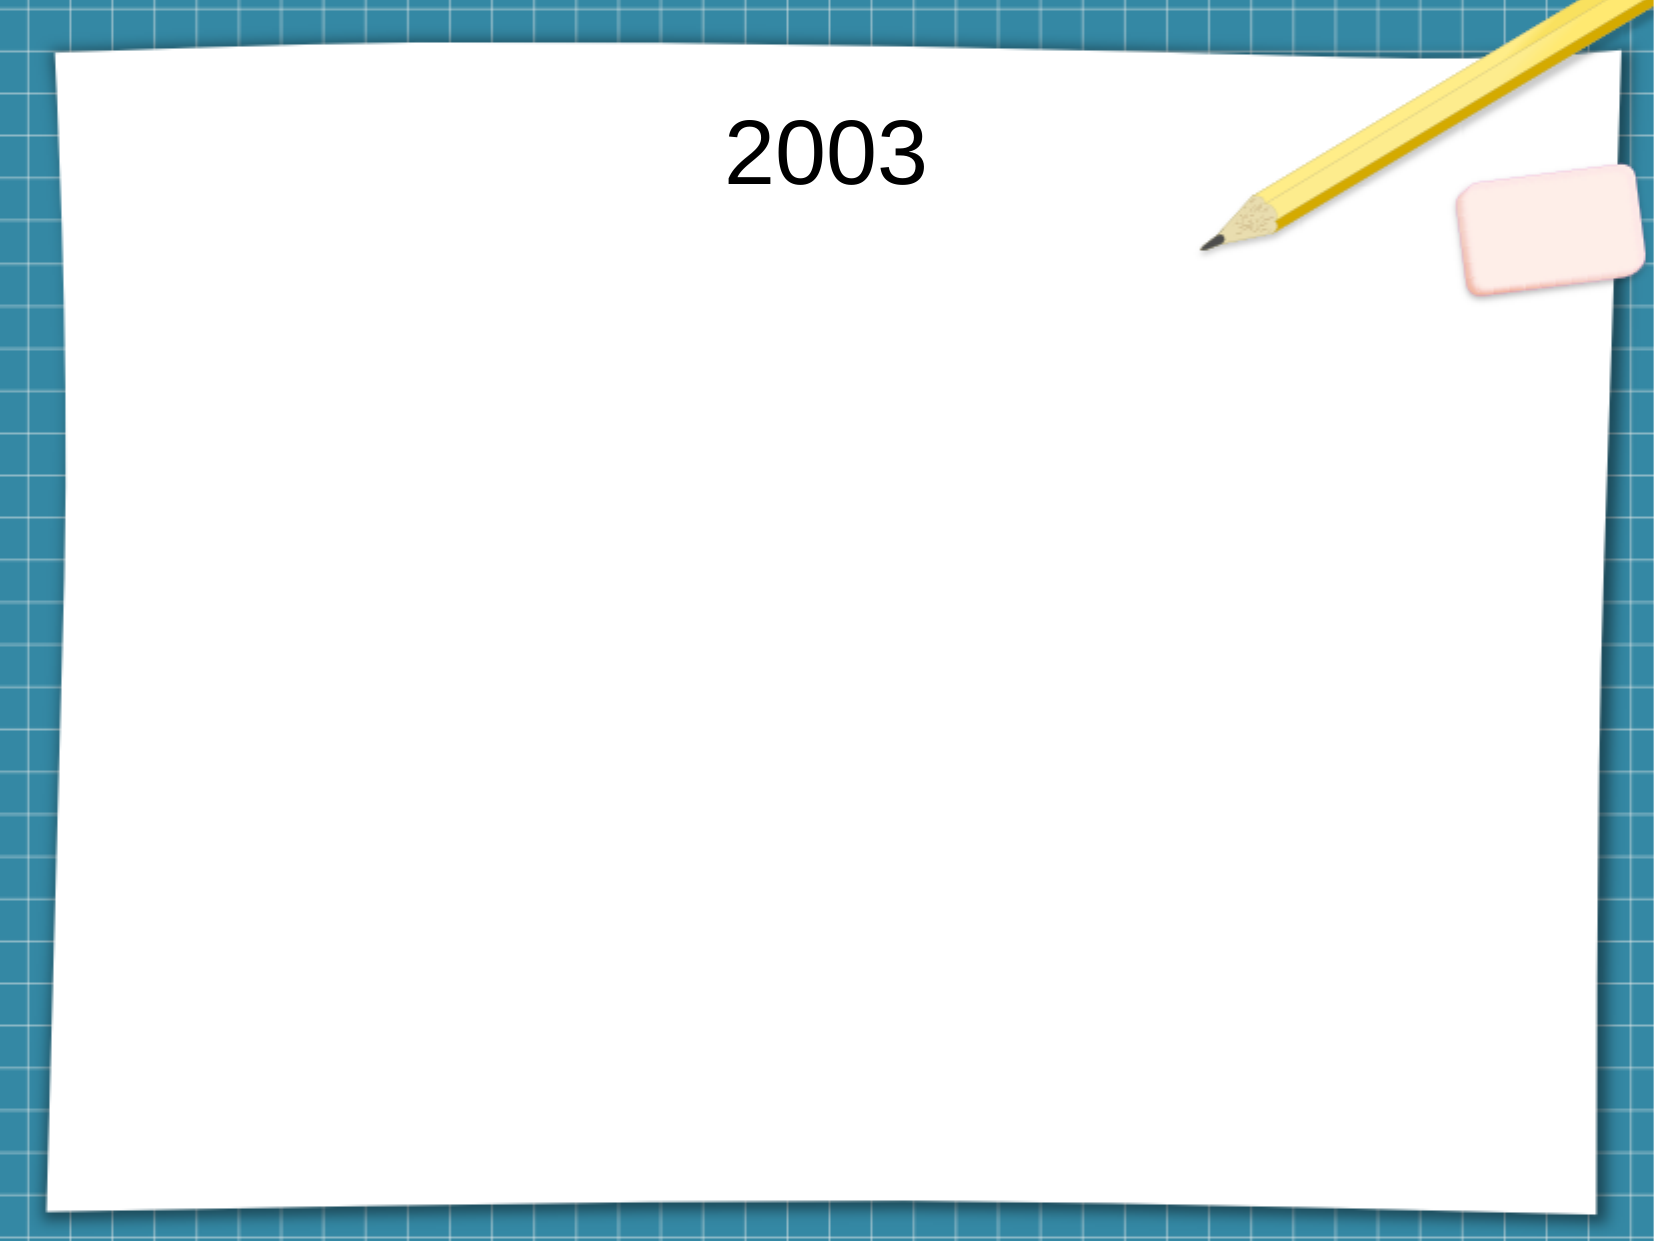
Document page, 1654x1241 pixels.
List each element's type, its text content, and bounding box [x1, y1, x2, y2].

picture [0, 0, 1654, 1241]
title 2003 [82, 49, 1571, 257]
